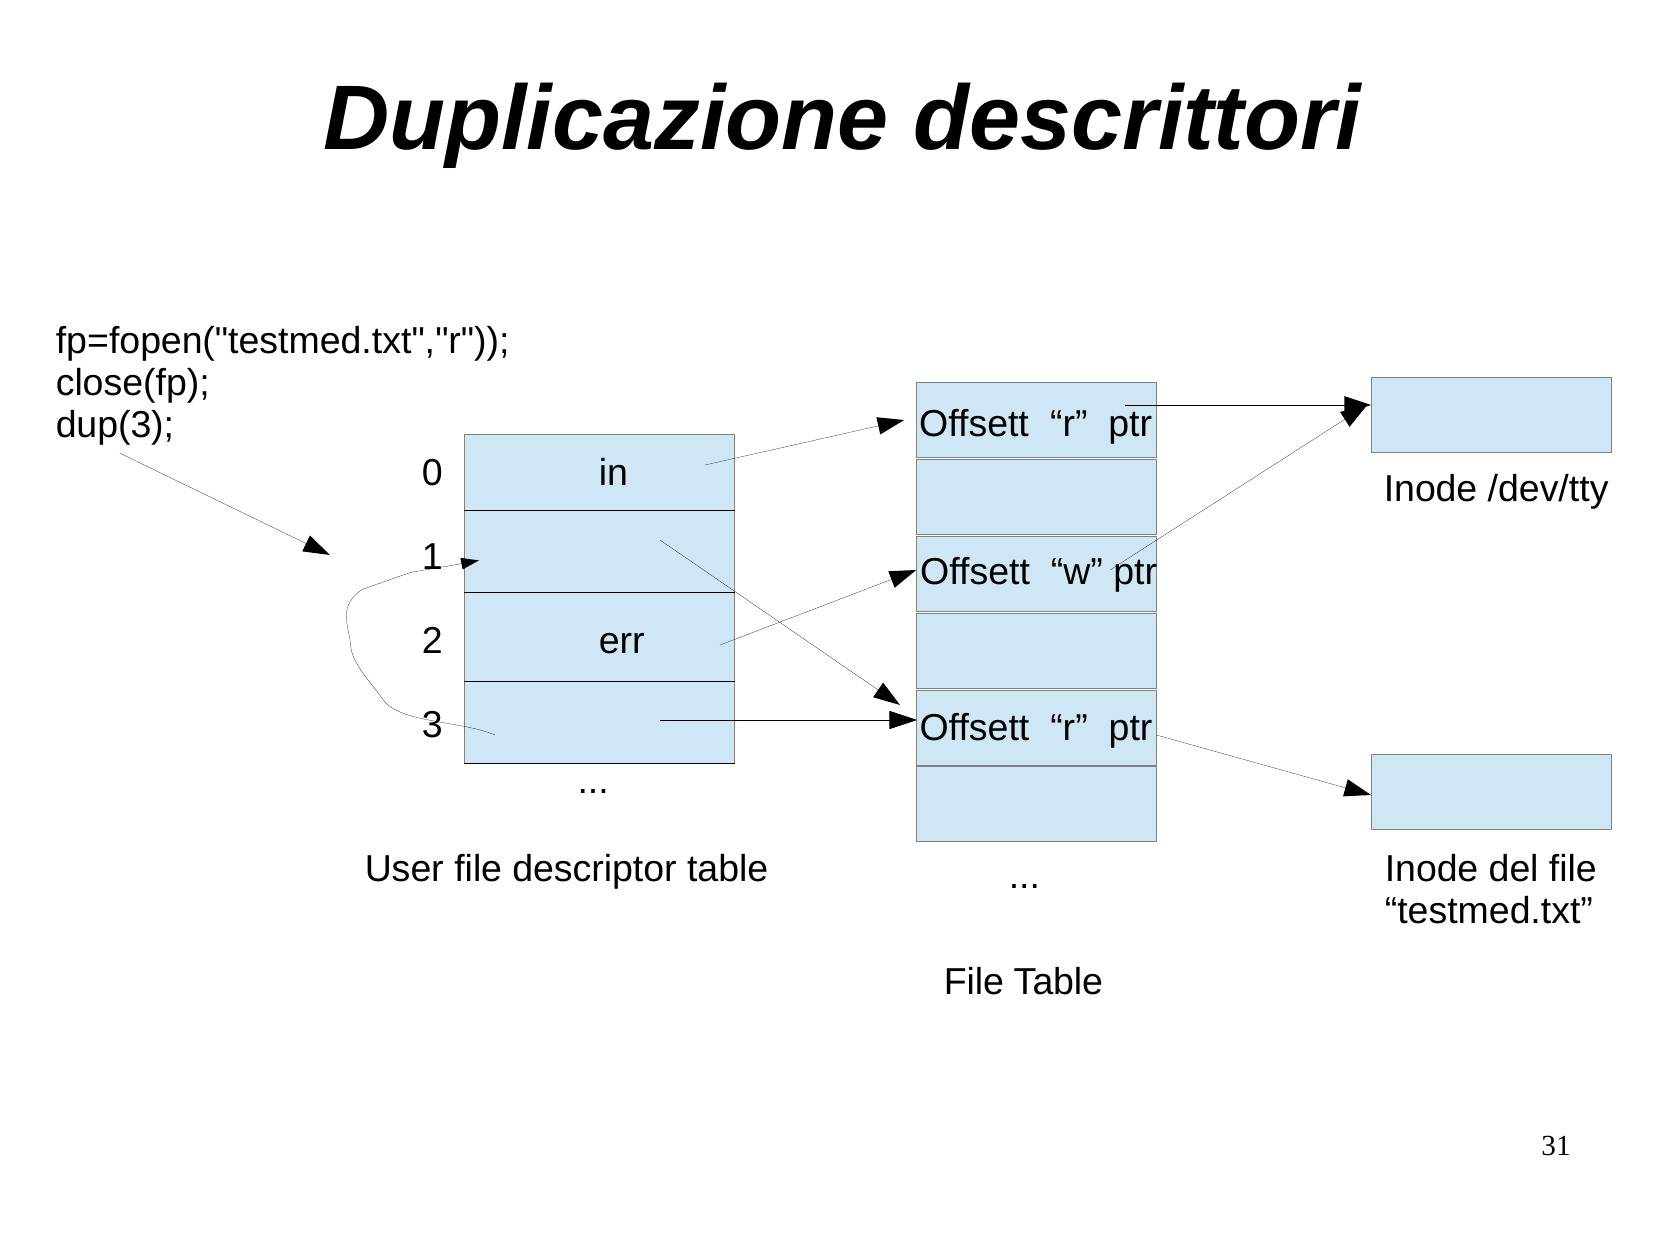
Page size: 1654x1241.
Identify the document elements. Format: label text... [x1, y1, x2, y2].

text_box [464, 682, 735, 763]
text_box [464, 434, 735, 510]
title Duplicazione descrittori [82, 50, 1571, 257]
text_box Offsett “r” ptr [904, 395, 1168, 453]
text_box ... [993, 551, 1366, 811]
text_box [1371, 377, 1612, 453]
text_box Inode del file “testmed.txt” [1370, 840, 1630, 940]
text_box [916, 766, 1157, 842]
text_box [916, 382, 1157, 395]
text_box User file descriptor table [349, 840, 830, 897]
text_box Offsett “w” ptr [898, 542, 1180, 600]
text_box [916, 613, 993, 689]
text_box [916, 536, 1157, 542]
text_box Inode /dev/tty [1364, 460, 1628, 518]
text_box 0 1 2 3 [407, 716, 453, 753]
text_box [464, 593, 735, 681]
text_box ... [562, 752, 799, 810]
text_box ... [993, 846, 1230, 904]
text_box [1371, 754, 1612, 830]
text_box in err [584, 444, 744, 669]
text_box [464, 511, 584, 592]
text_box 0 1 2 3 [407, 566, 453, 724]
text_box [916, 459, 1157, 535]
text_box [916, 453, 1157, 458]
text_box fp=fopen("testmed.txt","r")); close(fp); dup(3); [41, 312, 526, 454]
text_box File Table [928, 953, 1165, 1010]
text_box 0 1 2 3 [407, 454, 453, 573]
text_box [916, 600, 1157, 612]
text_box Offsett “r” ptr [916, 690, 993, 766]
